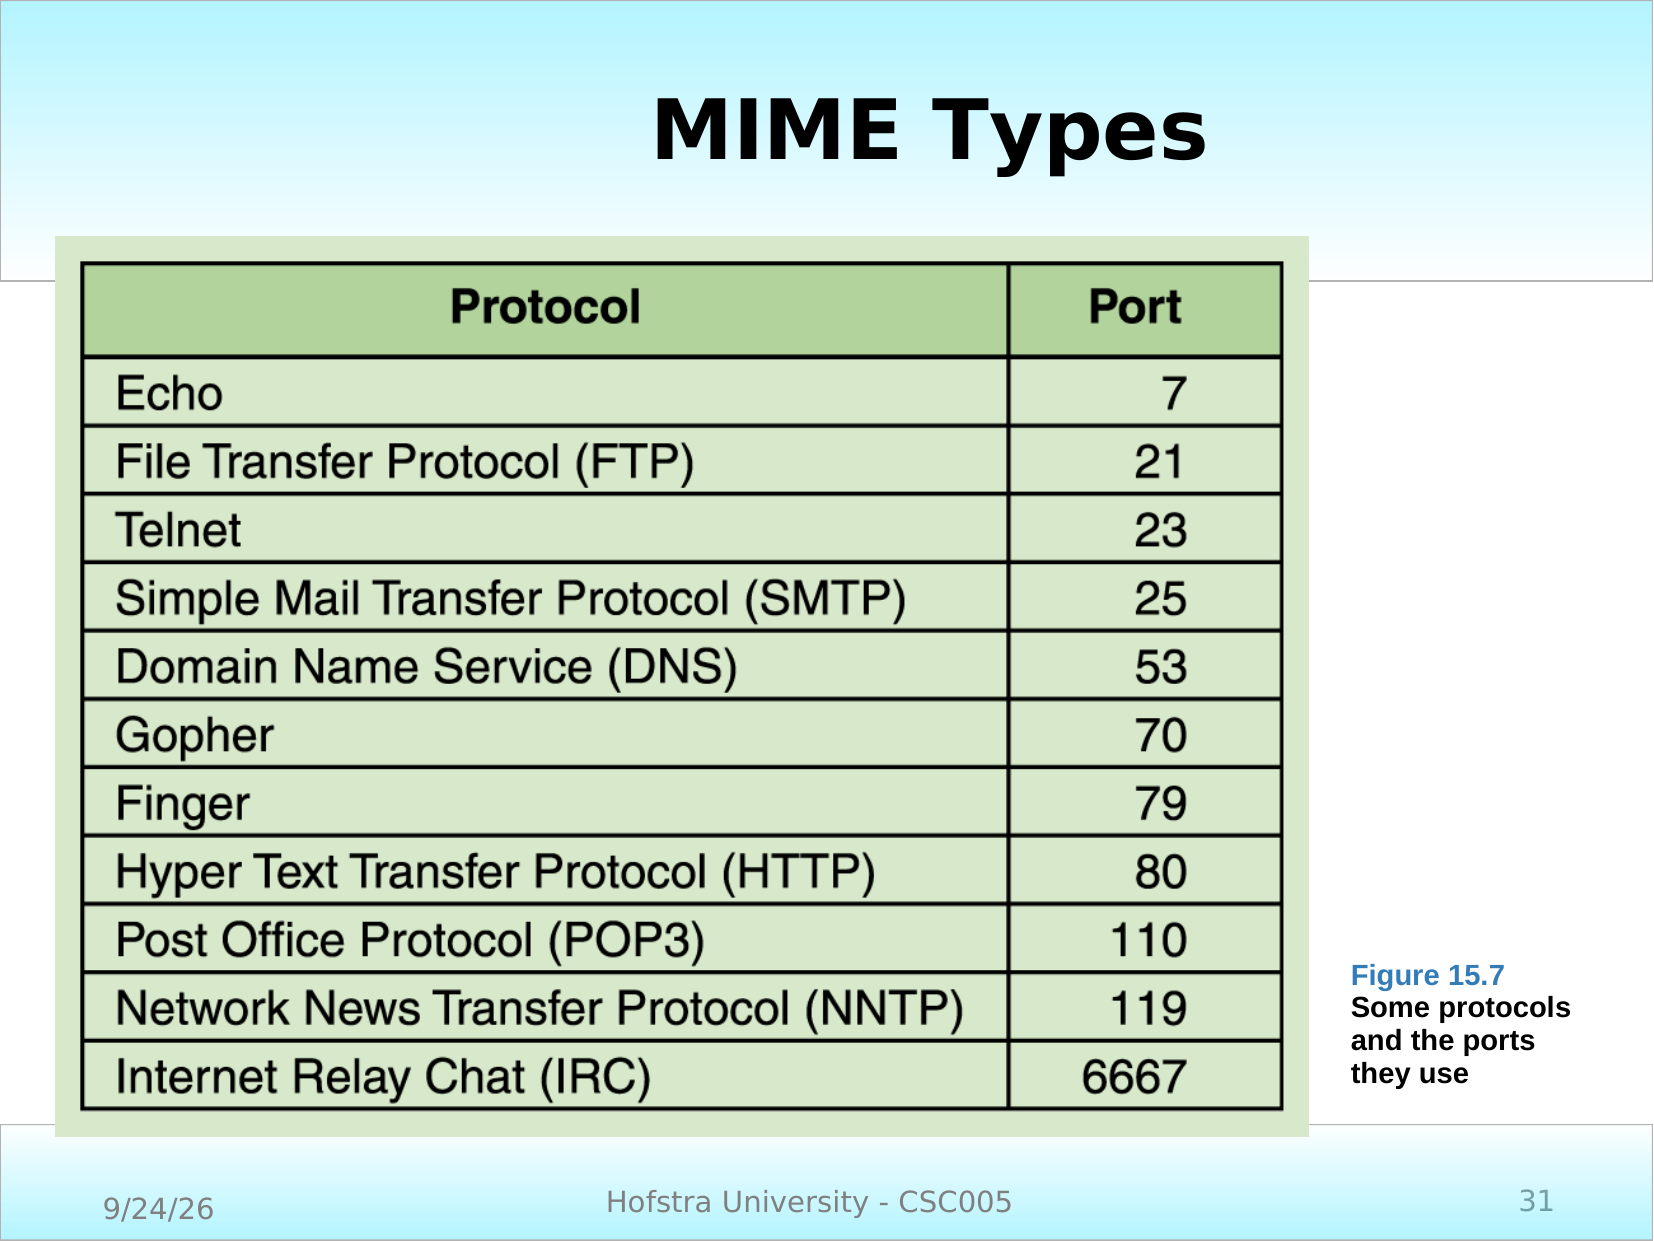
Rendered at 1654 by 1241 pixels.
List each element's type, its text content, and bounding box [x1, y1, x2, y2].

text_box Figure 15.7 Some protocols and the ports they use [1336, 950, 1612, 1098]
picture [55, 236, 1309, 1138]
title MIME Types [247, 27, 1612, 235]
